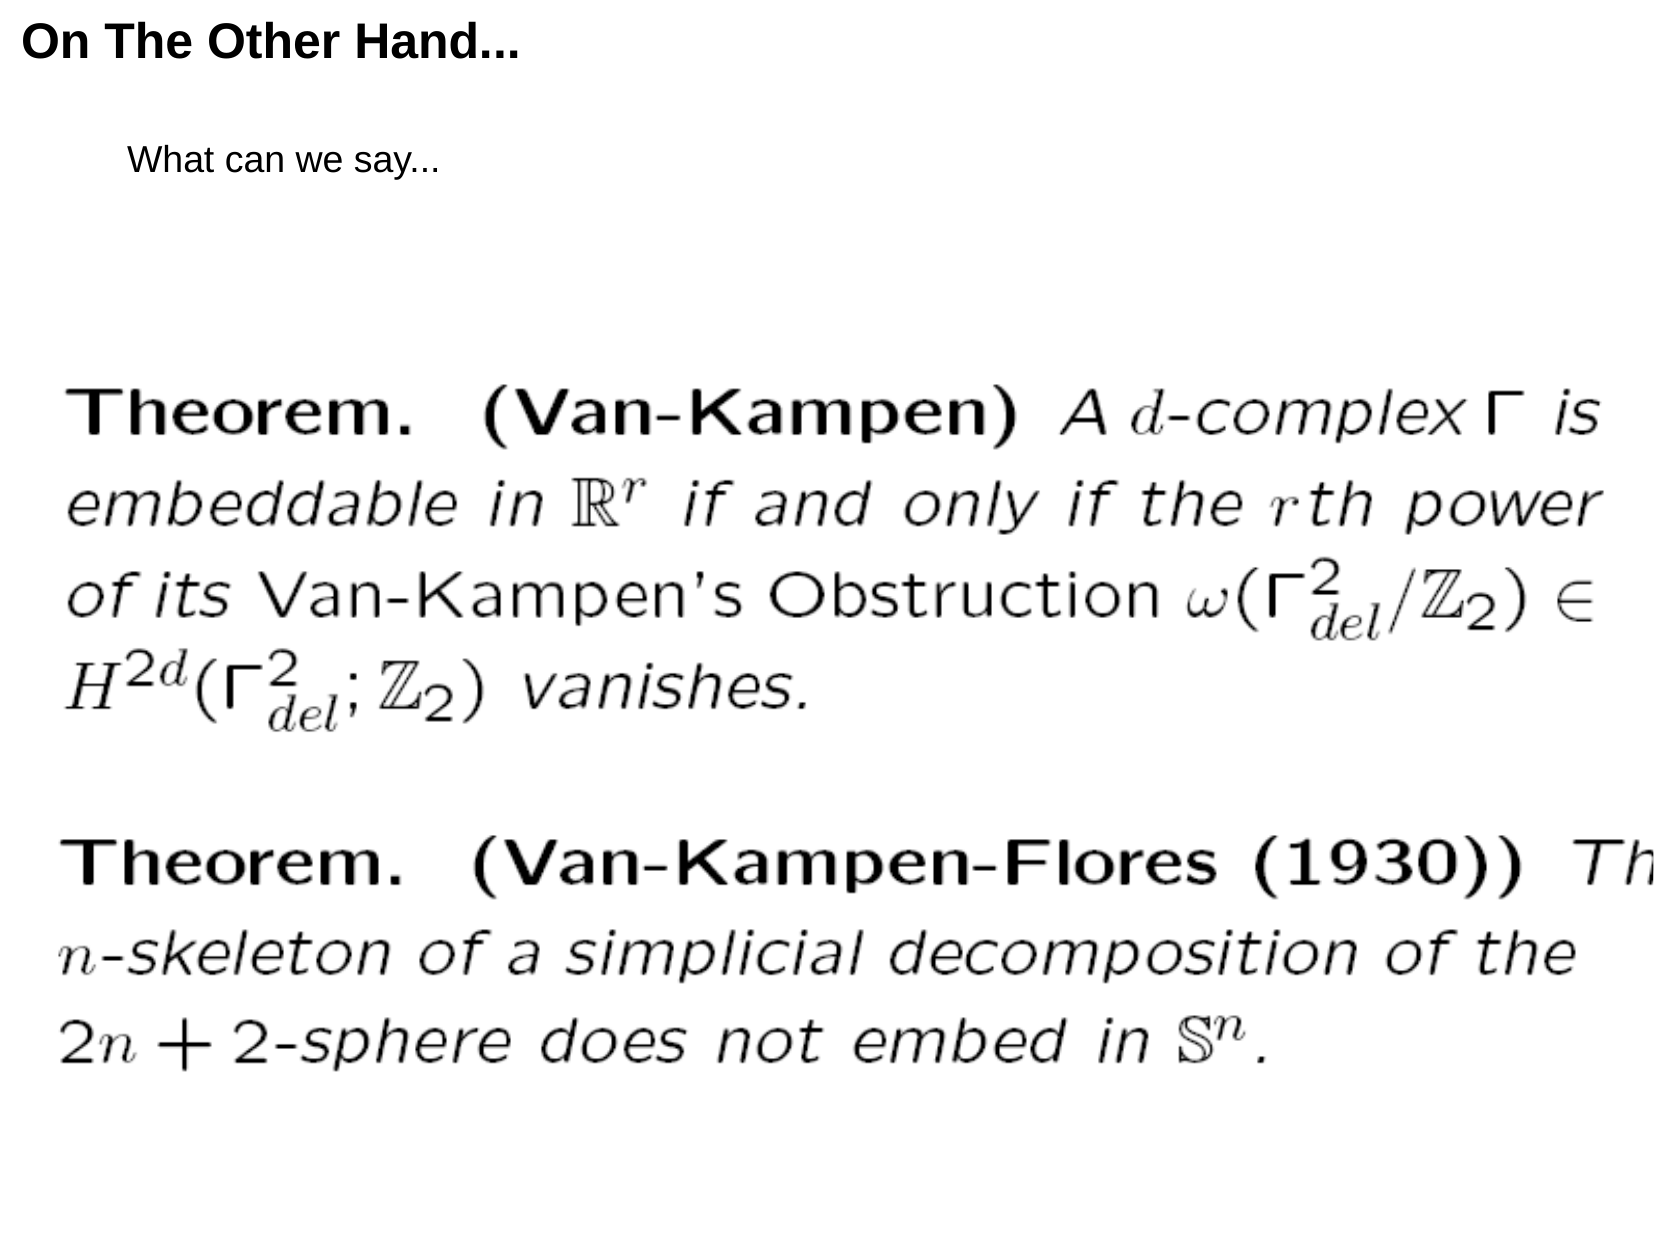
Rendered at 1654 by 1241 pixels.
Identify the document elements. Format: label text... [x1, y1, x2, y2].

text_box What can we say... [112, 130, 455, 188]
picture [52, 377, 1627, 757]
text_box On The Other Hand... [6, 6, 1654, 79]
picture [57, 832, 1654, 1092]
